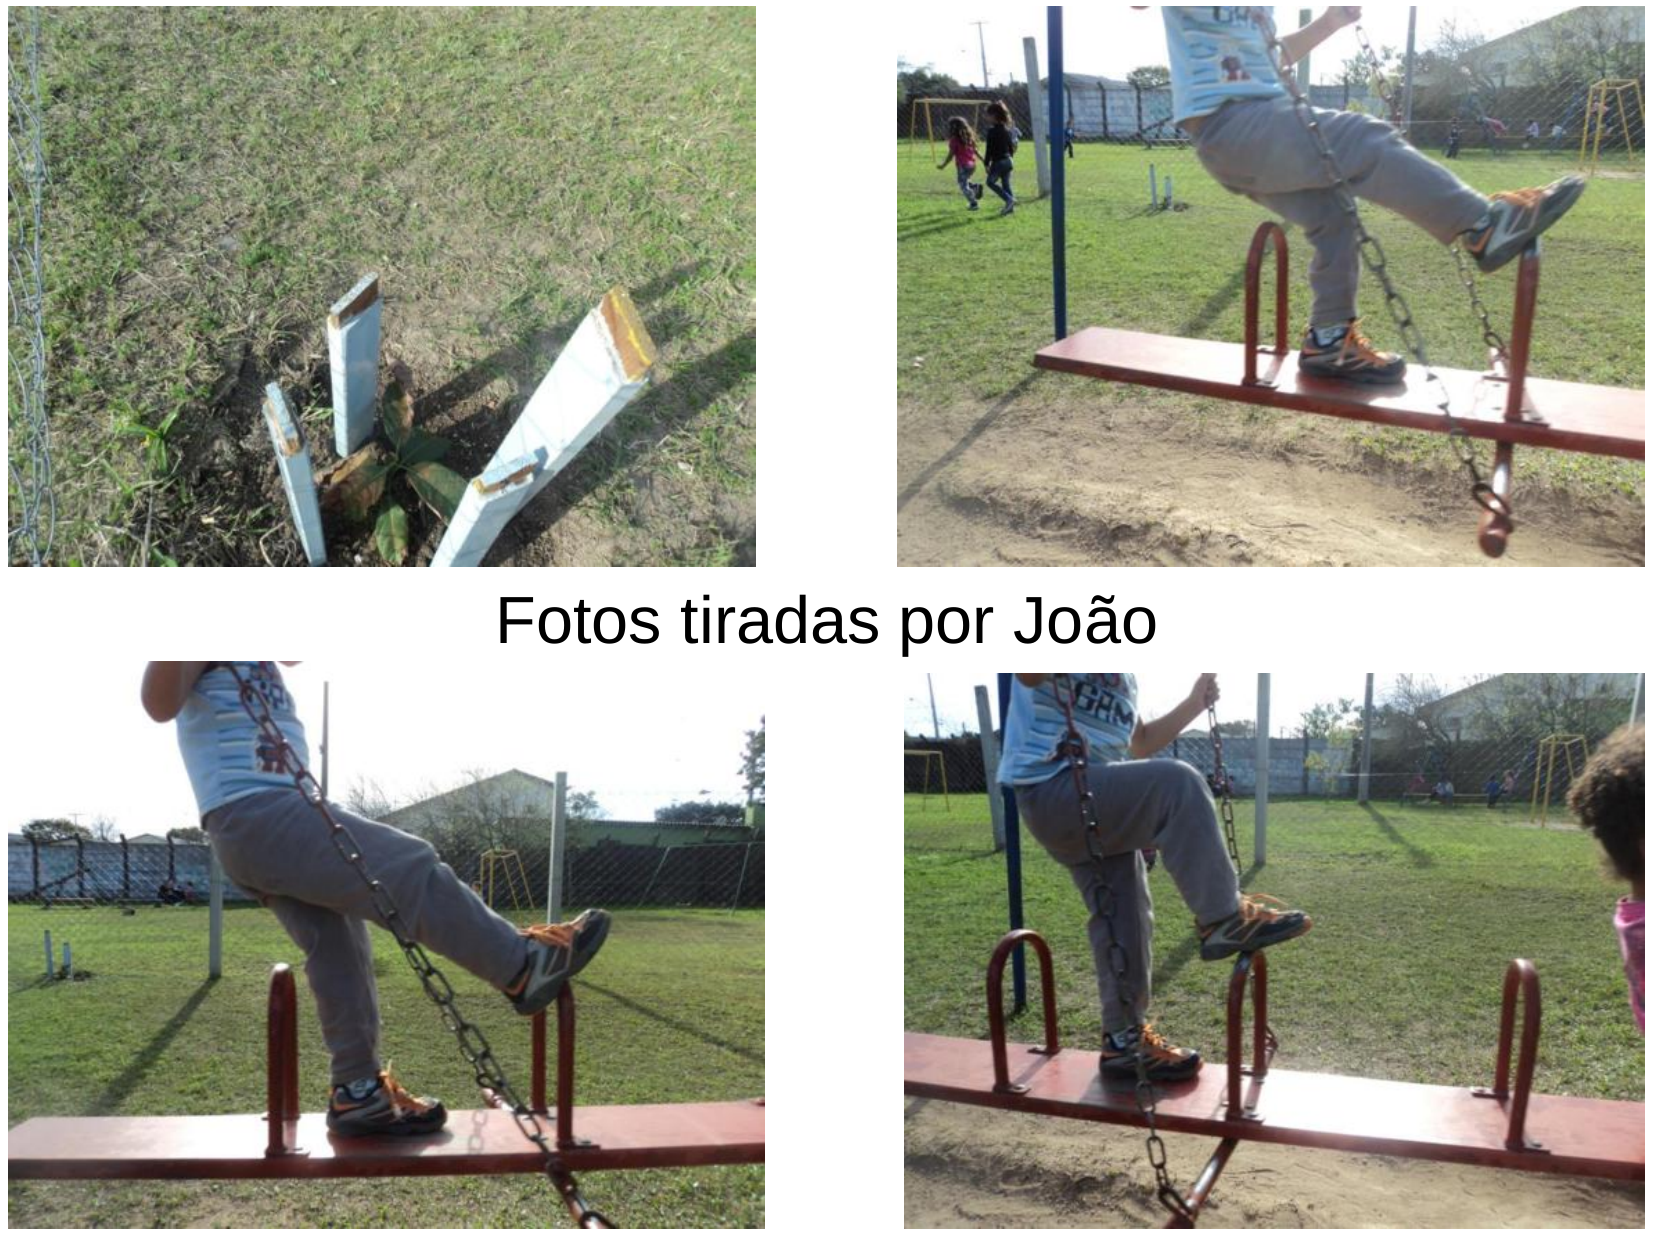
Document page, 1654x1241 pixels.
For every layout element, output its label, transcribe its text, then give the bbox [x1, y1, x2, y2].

picture [8, 6, 756, 567]
picture [904, 673, 1645, 1229]
picture [8, 661, 765, 1229]
picture [897, 6, 1645, 567]
text_box Fotos tiradas por João [83, 508, 1572, 733]
